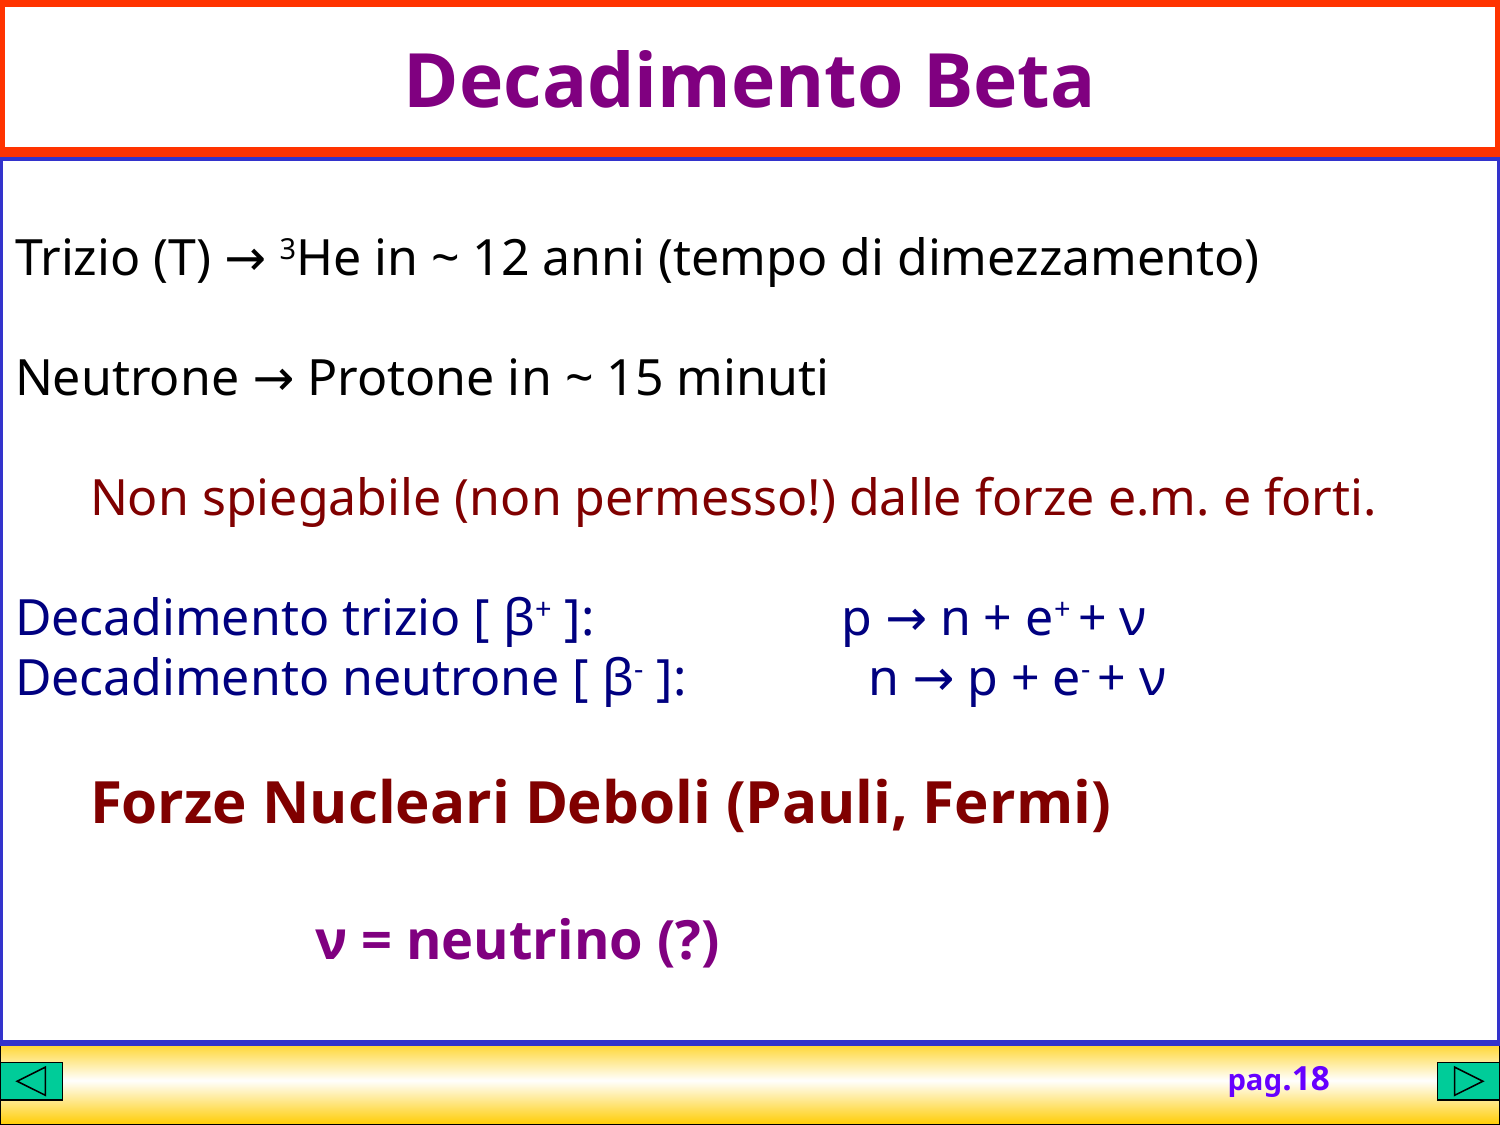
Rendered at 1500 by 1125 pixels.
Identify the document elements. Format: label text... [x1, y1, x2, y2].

text_box Trizio (T) → 3He in ~ 12 anni (tempo di dimezzamento) Neutrone → Protone in ~ 15 minuti Non spiegabile (non permesso!) dalle forze e.m. e forti. Decadimento trizio [ β+ ]: p → n + e+ + ν Decadimento neutrone [ β- ]: n → p + e- + ν Forze Nucleari Deboli (Pauli, Fermi) ν = neutrino (?) [0, 157, 1500, 1043]
title Decadimento Beta [0, 2, 1500, 153]
